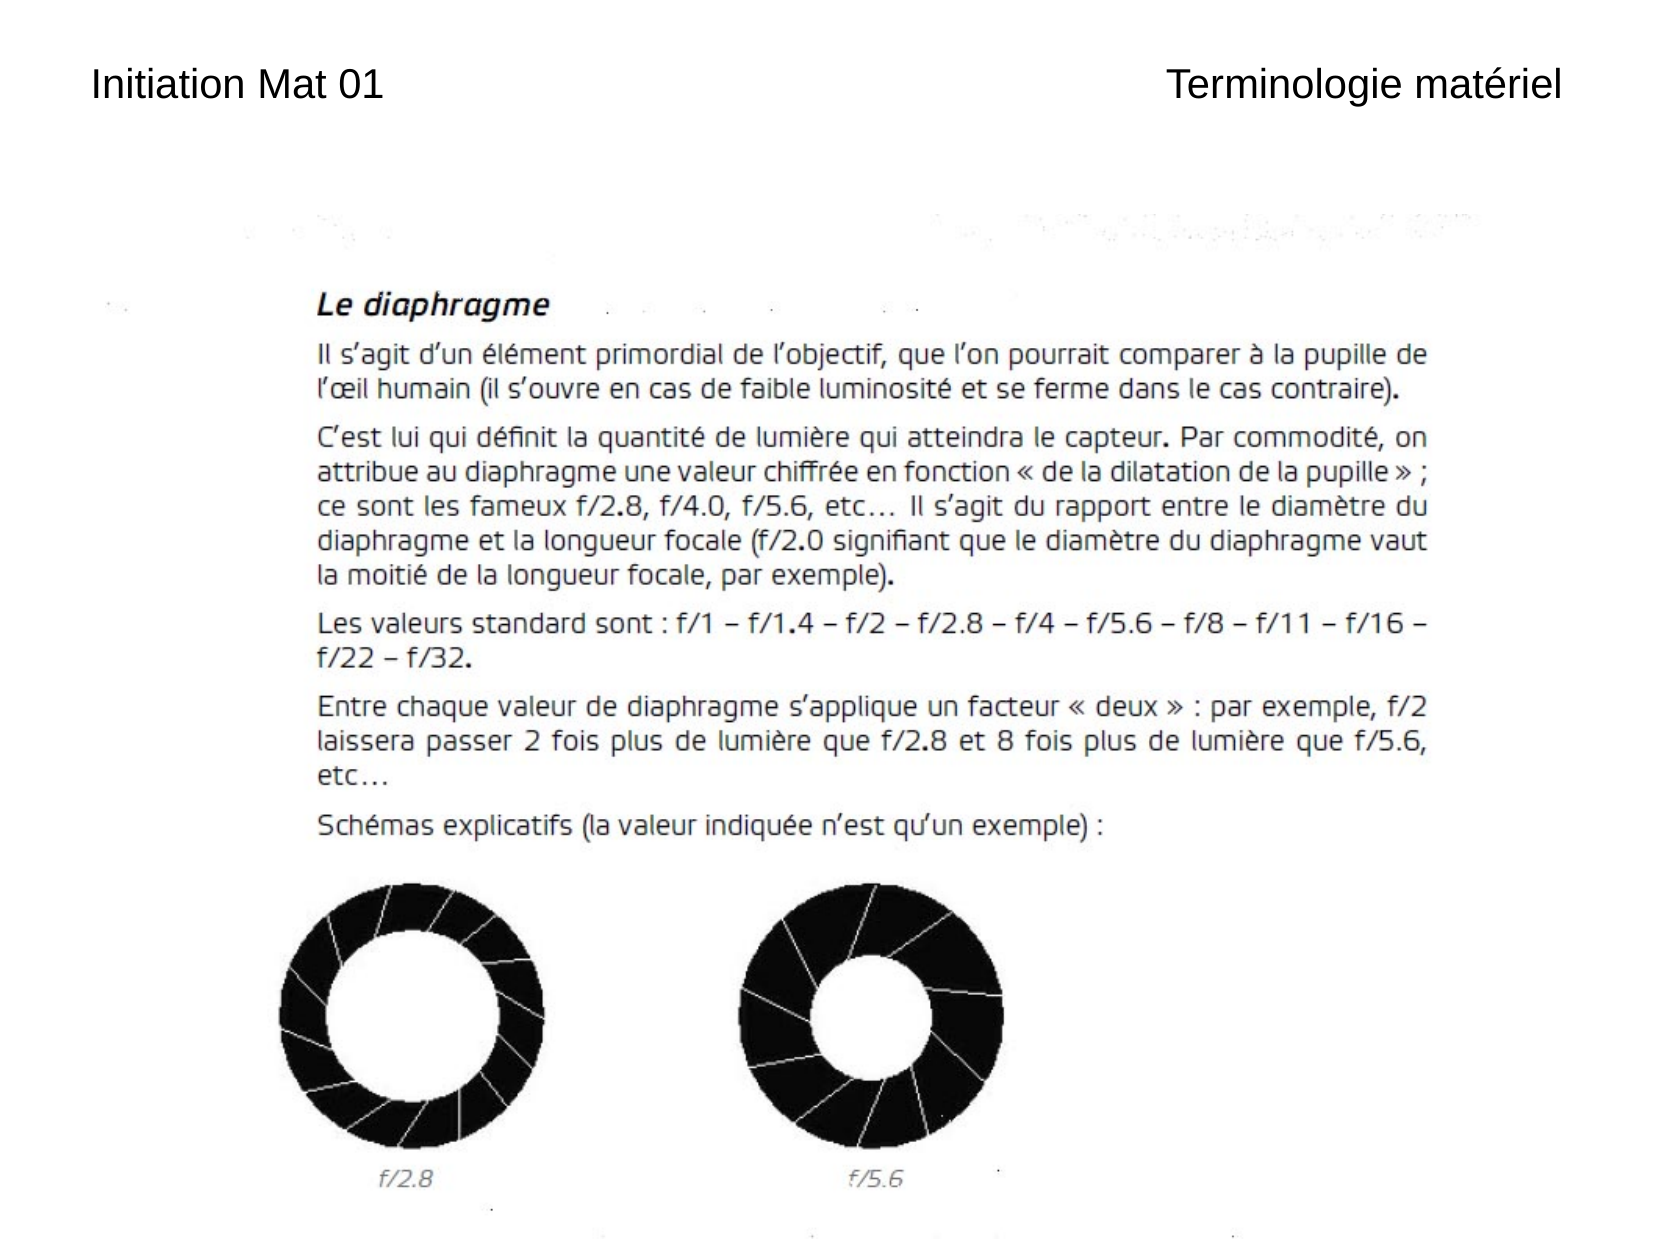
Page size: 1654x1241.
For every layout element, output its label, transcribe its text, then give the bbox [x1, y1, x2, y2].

title Initiation Mat 01 Terminologie matériel [82, 49, 1571, 119]
picture [105, 214, 1553, 1239]
